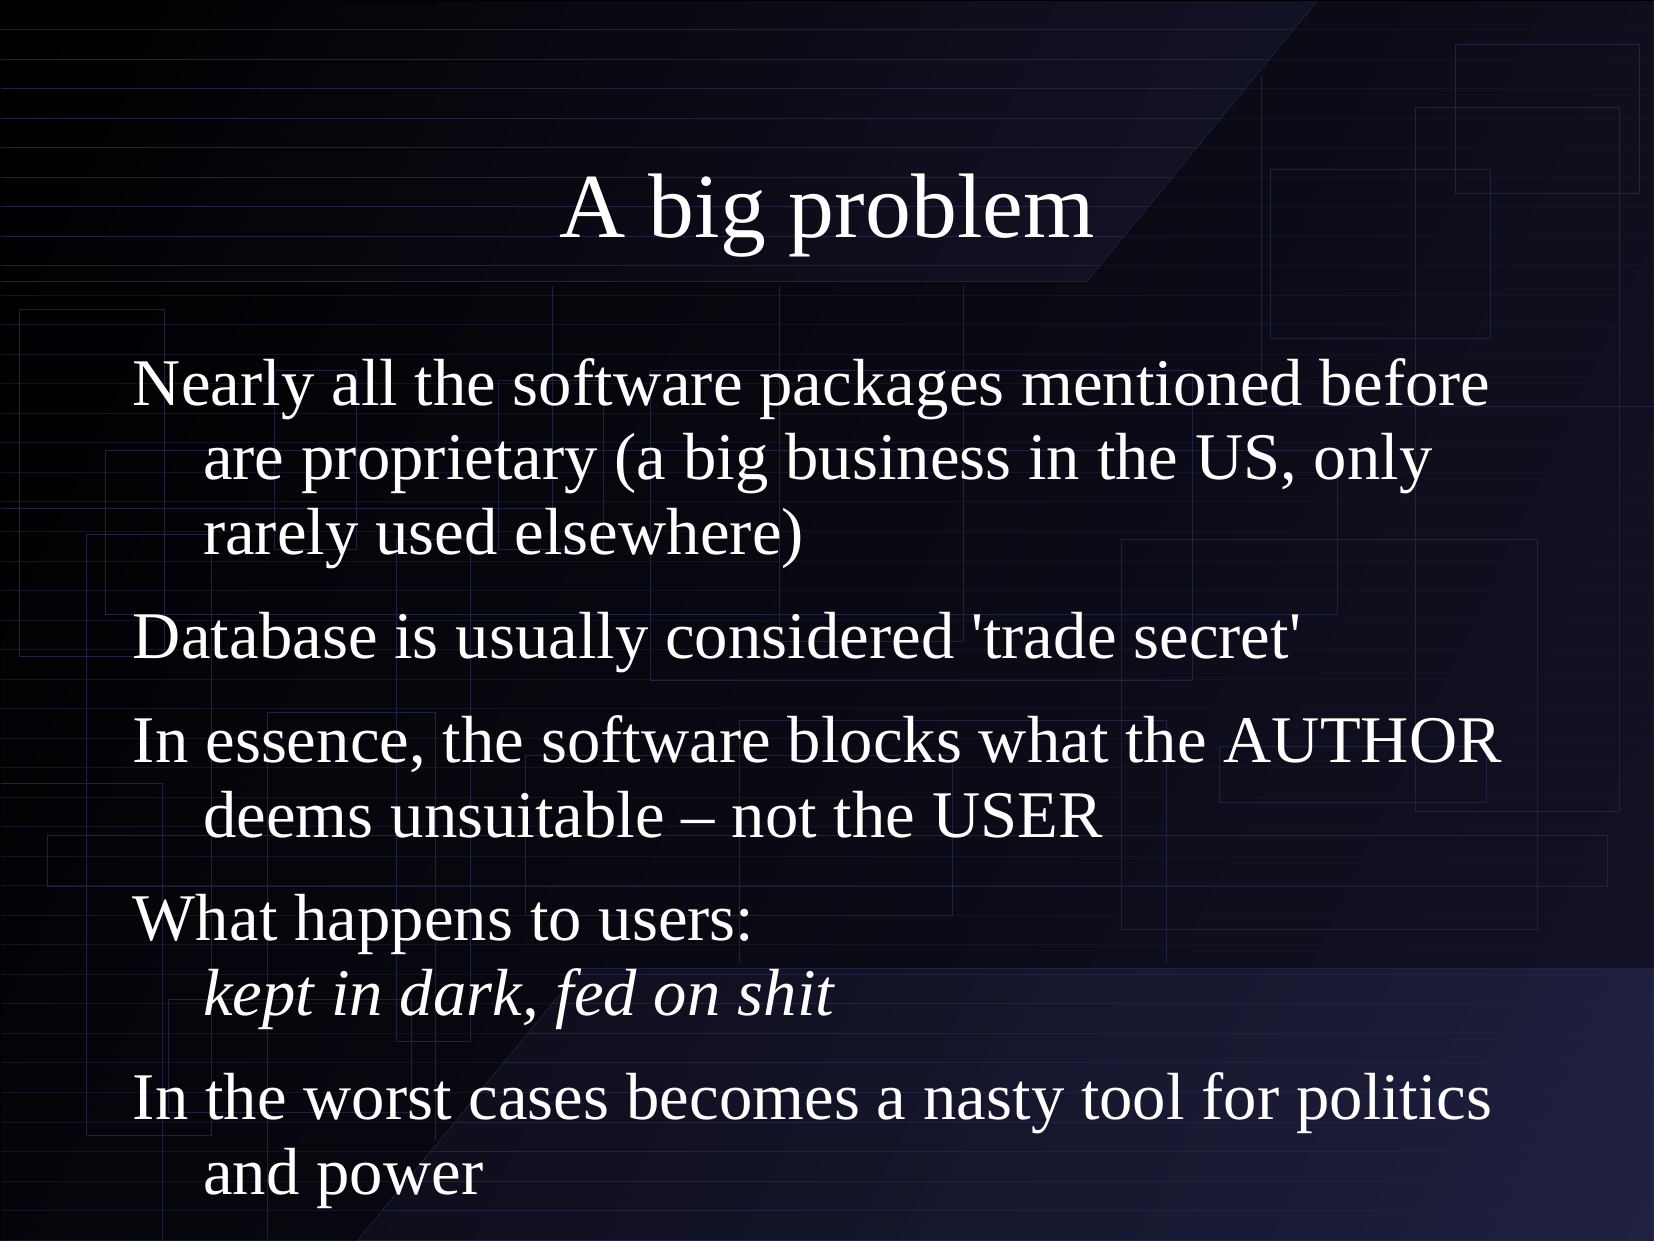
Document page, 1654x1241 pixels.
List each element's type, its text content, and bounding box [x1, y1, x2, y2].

title A big problem [121, 102, 1534, 311]
list Nearly all the software packages mentioned before are proprietary (a big business in the US, only rarely used elsewhere) Database is usually considered 'trade secret' In essence, the software blocks what the AUTHOR deems unsuitable – not the USER What happens to users: kept in dark, fed on shit In the worst cases becomes a nasty tool for politics and power [121, 344, 1534, 1209]
